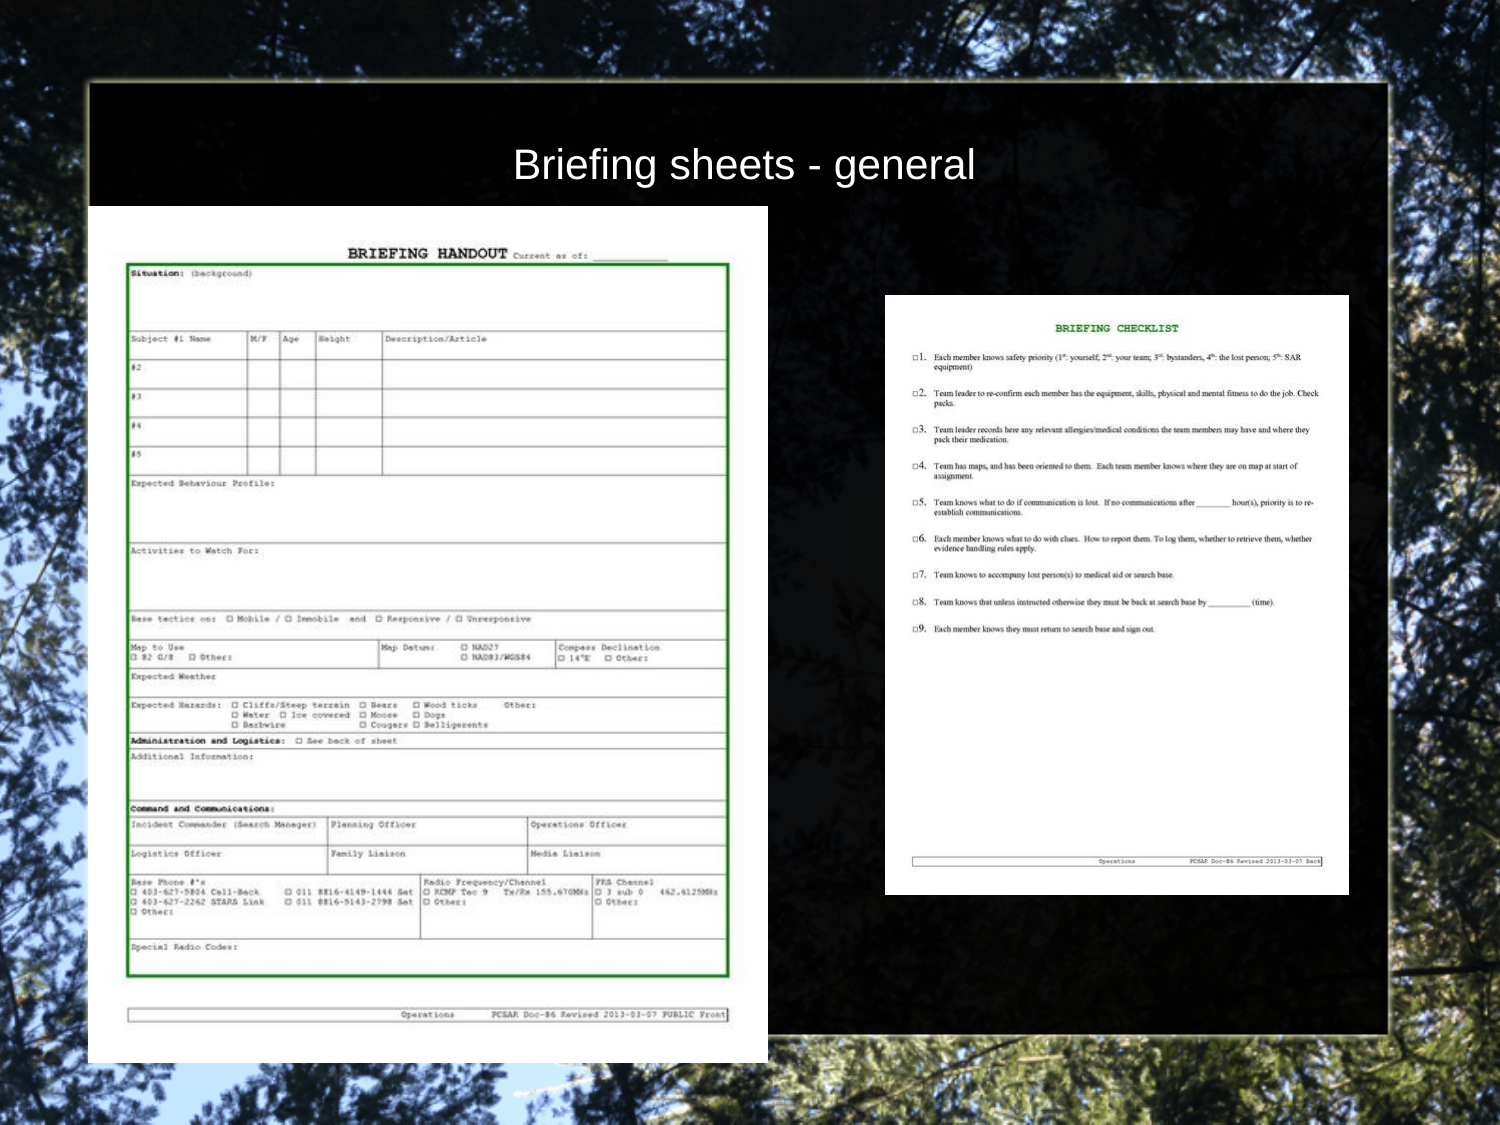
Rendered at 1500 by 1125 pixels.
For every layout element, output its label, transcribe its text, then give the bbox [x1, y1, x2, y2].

picture [0, 0, 1500, 1125]
title Briefing sheets - general [88, 88, 1402, 241]
